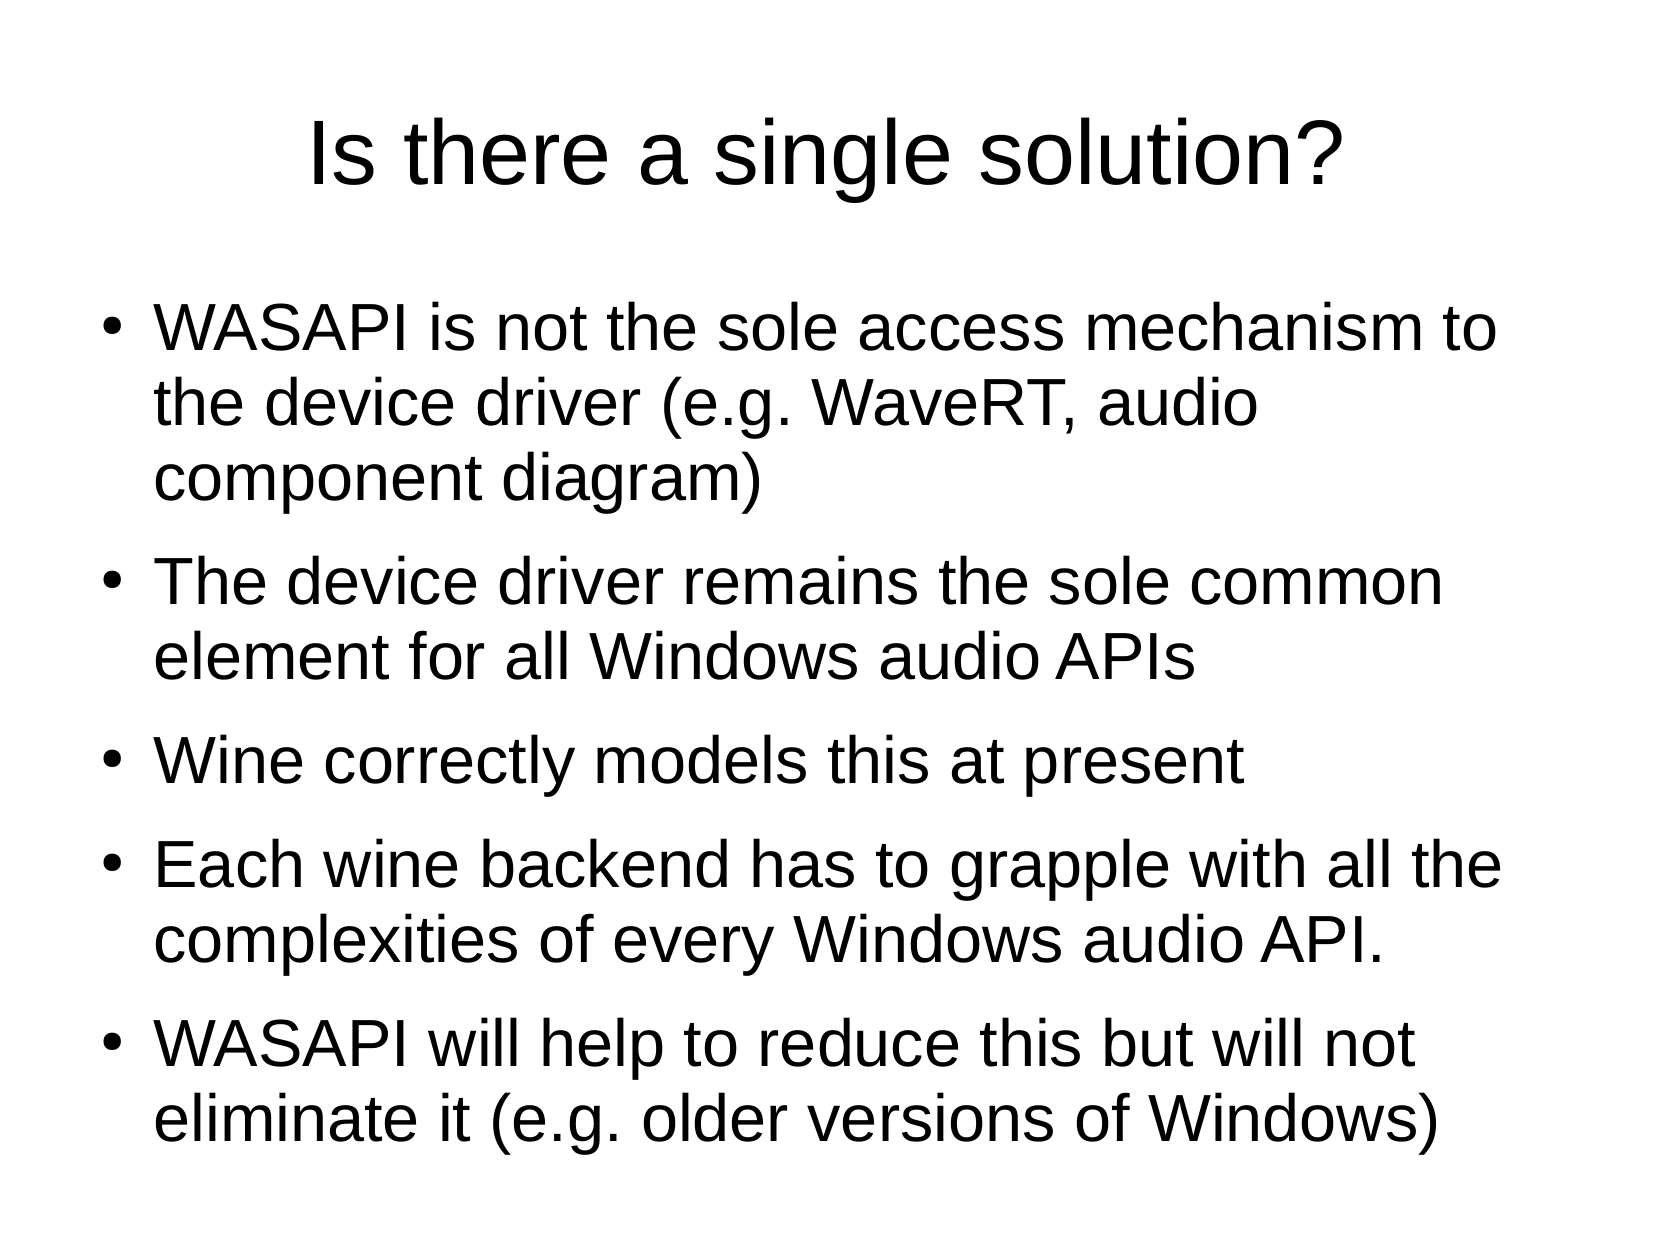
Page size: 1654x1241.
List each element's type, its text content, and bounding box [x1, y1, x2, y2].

title Is there a single solution? [82, 56, 1571, 250]
list WASAPI is not the sole access mechanism to the device driver (e.g. WaveRT, audio component diagram) The device driver remains the sole common element for all Windows audio APIs Wine correctly models this at present Each wine backend has to grapple with all the complexities of every Windows audio API. WASAPI will help to reduce this but will not eliminate it (e.g. older versions of Windows) [82, 290, 1571, 1157]
